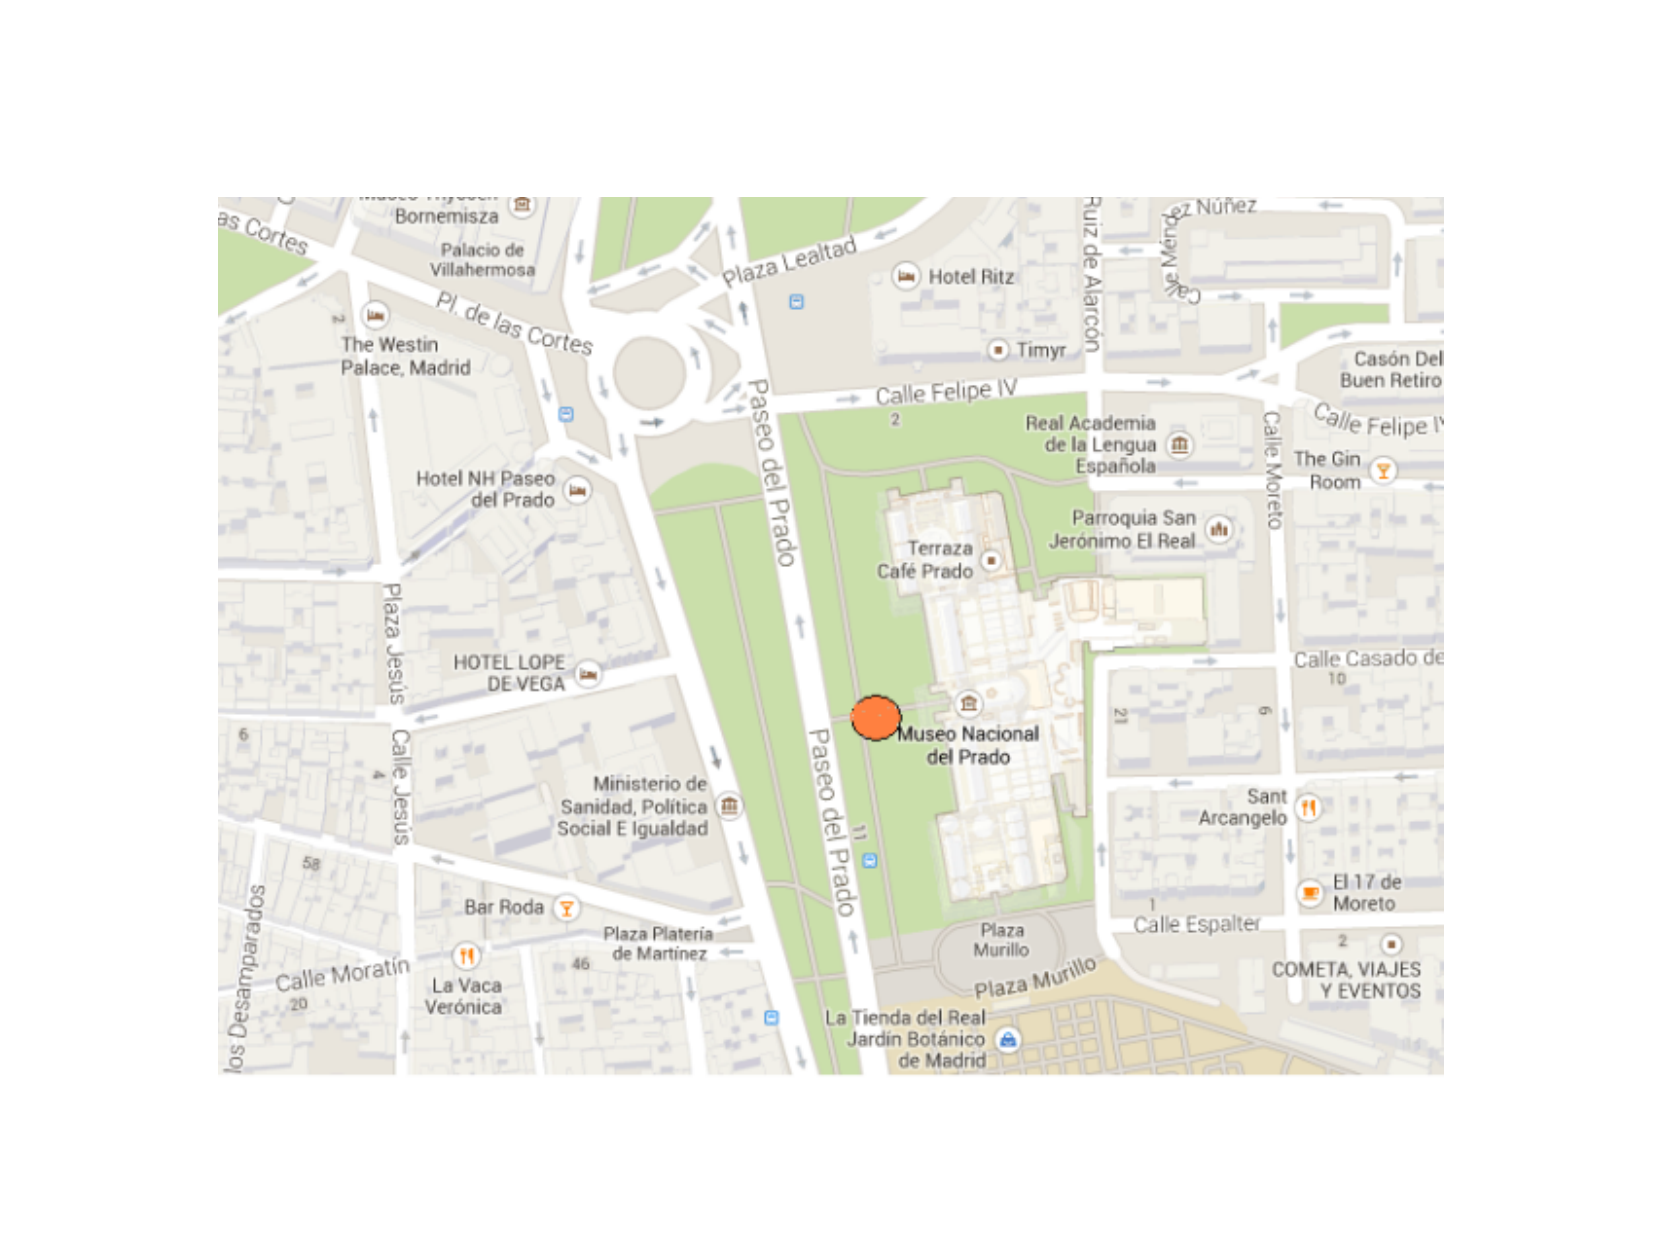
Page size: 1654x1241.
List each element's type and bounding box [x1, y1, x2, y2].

picture [218, 197, 1444, 1079]
